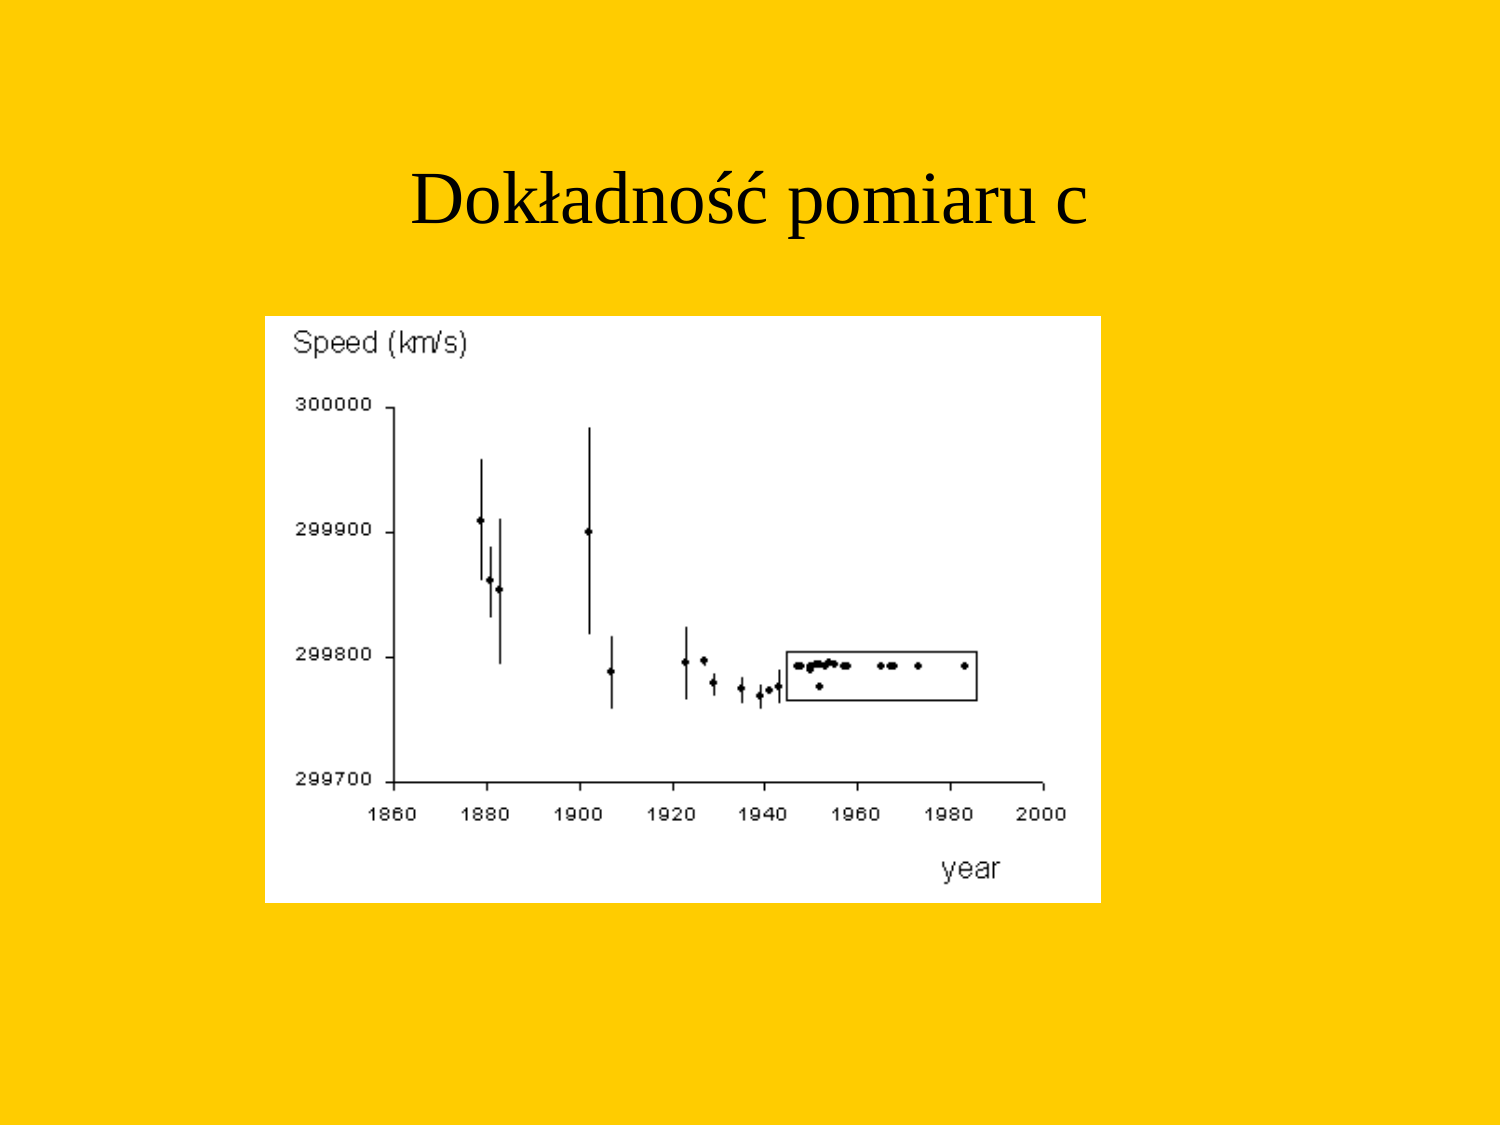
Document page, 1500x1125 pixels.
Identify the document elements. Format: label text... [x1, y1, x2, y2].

picture [265, 316, 1101, 903]
title Dokładność pomiaru c [112, 99, 1388, 288]
